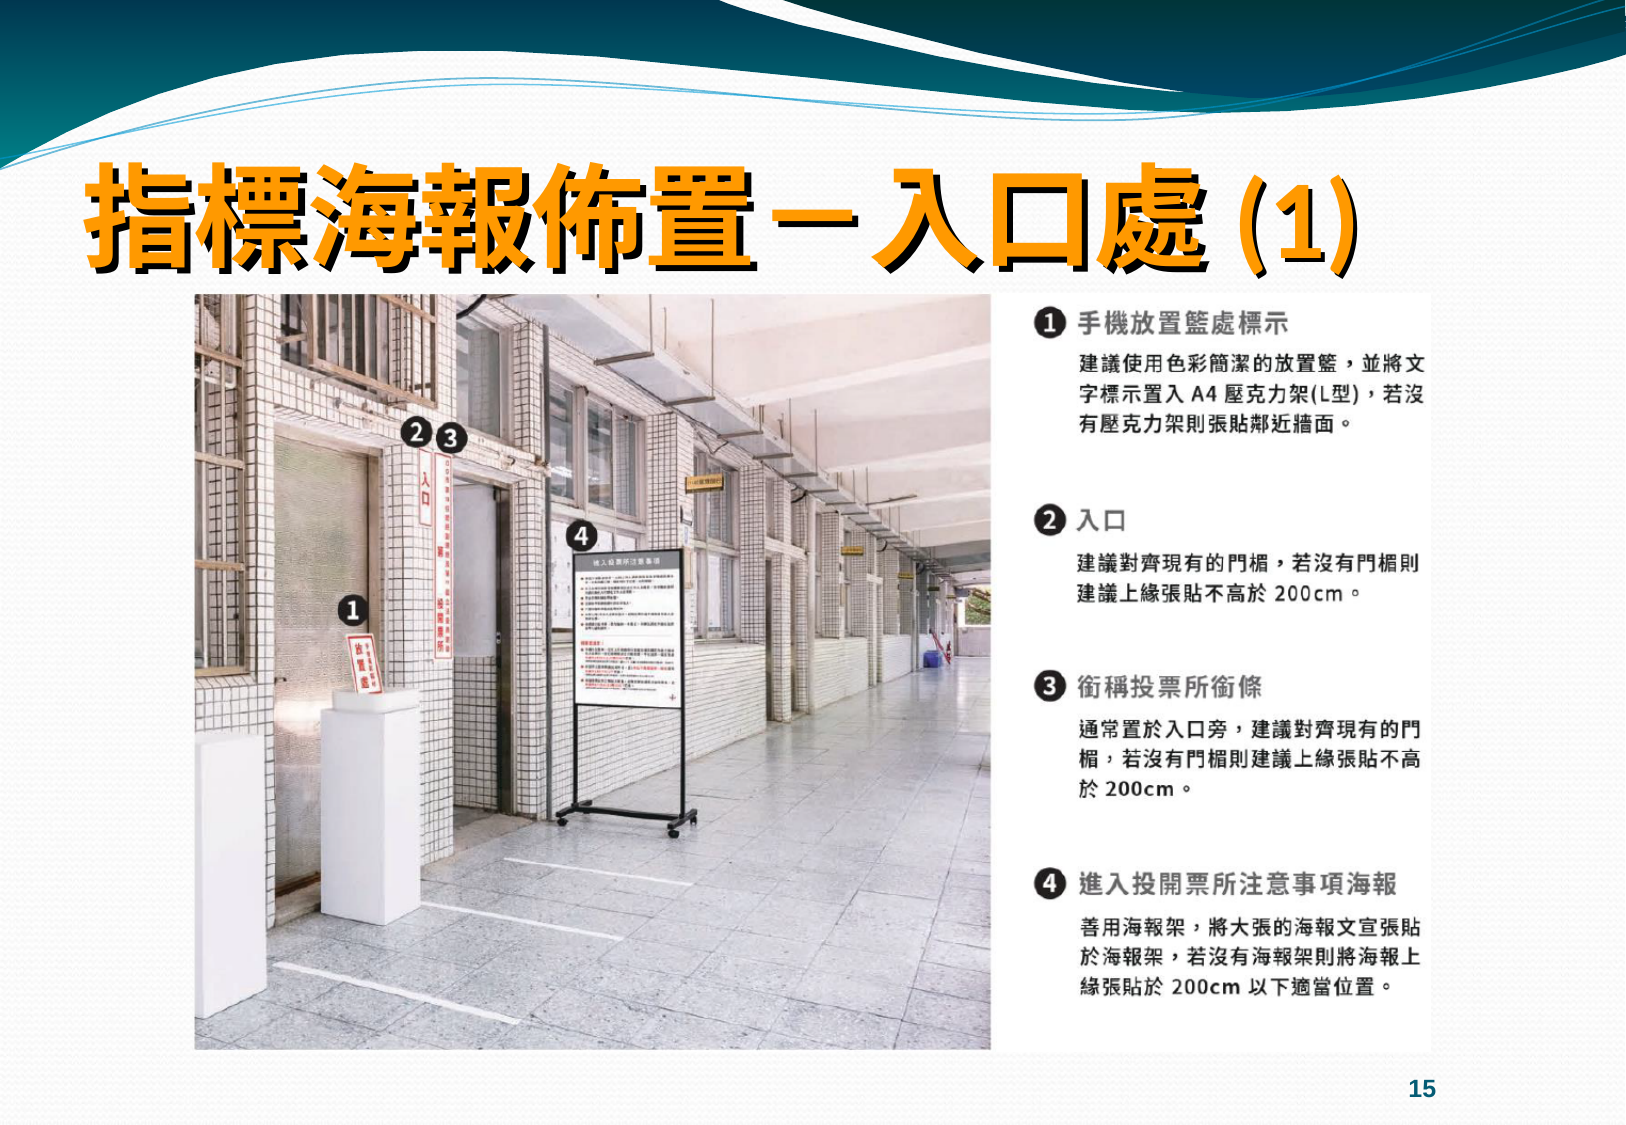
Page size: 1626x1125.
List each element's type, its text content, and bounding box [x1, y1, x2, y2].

title 指標海報佈置－入口處(1) [81, 115, 1544, 304]
text_box 15 [1408, 1042, 1544, 1103]
picture [194, 294, 1431, 1052]
